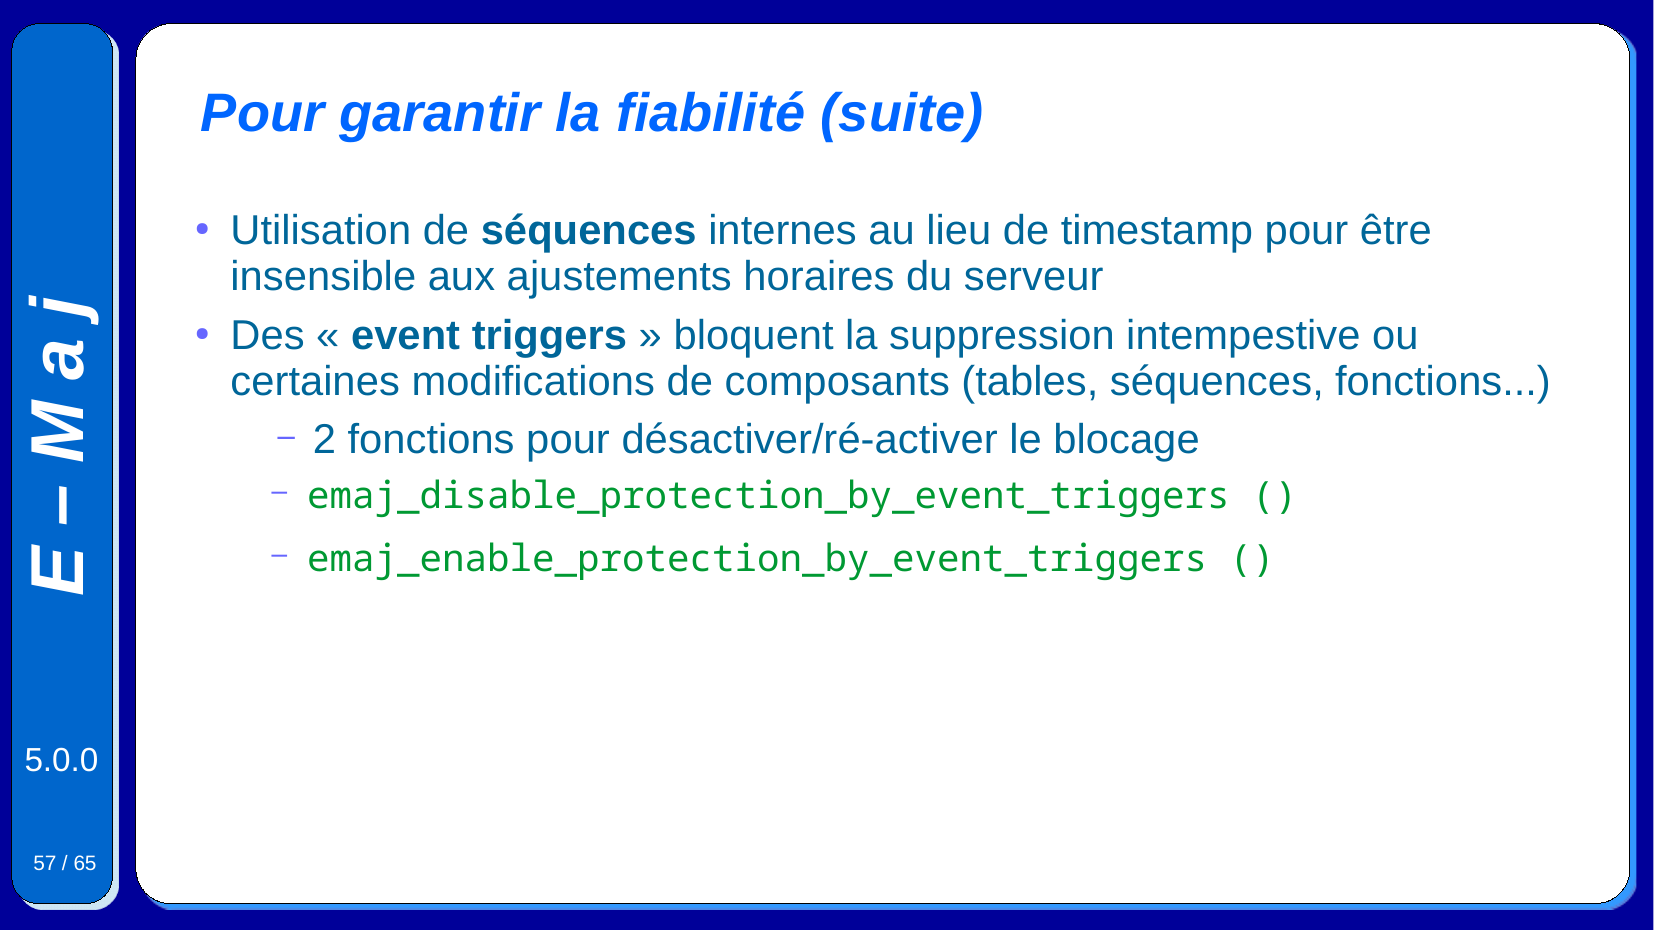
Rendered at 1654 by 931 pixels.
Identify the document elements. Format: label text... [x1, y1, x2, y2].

title Pour garantir la fiabilité (suite) [200, 34, 1575, 191]
list Utilisation de séquences internes au lieu de timestamp pour être insensible aux ajustements horaires du serveur Des « event triggers » bloquent la suppression intempestive ou certaines modifications de composants (tables, séquences, fonctions...) 2 fonctions pour désactiver/ré-activer le blocage emaj_disable_protection_by_event_triggers () emaj_enable_protection_by_event_triggers () [177, 206, 1587, 827]
